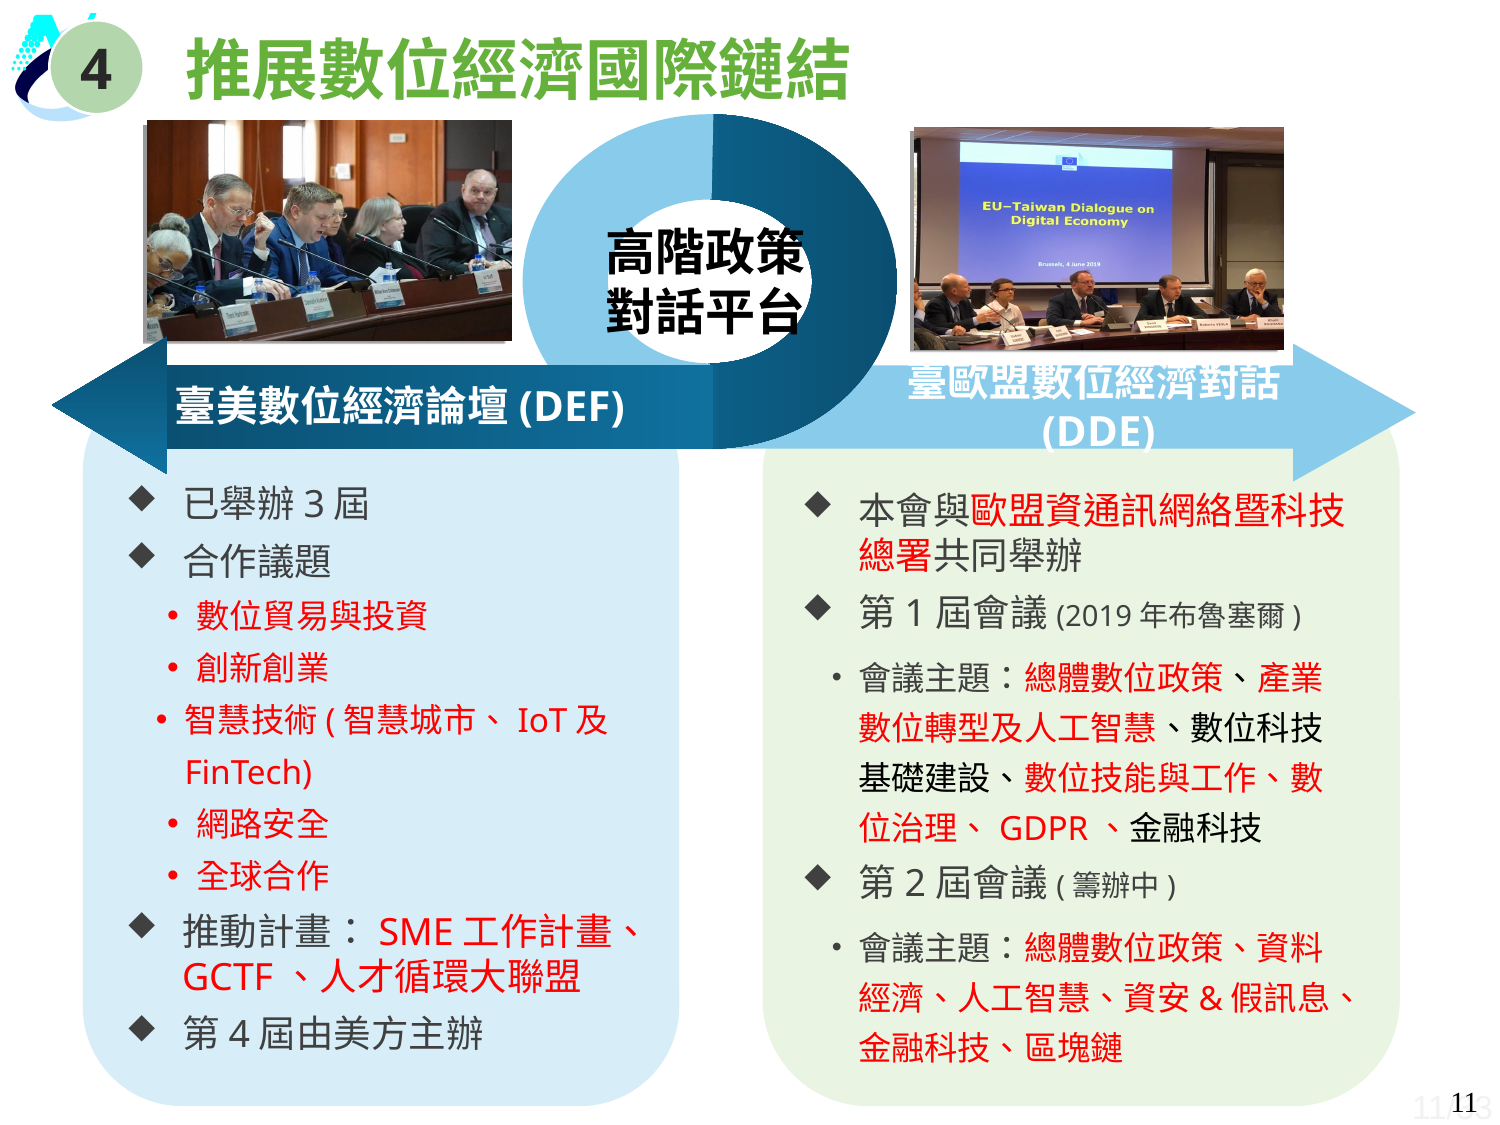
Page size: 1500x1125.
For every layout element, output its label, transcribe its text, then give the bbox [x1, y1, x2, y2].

text_box 4 [49, 20, 144, 115]
text_box 臺美數位經濟論壇(DEF) [144, 372, 656, 438]
text_box 已舉辦3屆 合作議題 數位貿易與投資 創新創業 智慧技術(智慧城市、IoT及FinTech) 網路安全 全球合作 推動計畫：SME工作計畫、GCTF、人才循環大聯盟 第4屆由美方主辦 [125, 472, 655, 1063]
text_box 臺歐盟數位經濟對話(DDE) [837, 346, 1361, 462]
text_box 推展數位經濟國際鏈結 [170, 20, 868, 116]
text_box 高階政策對話平台 [598, 213, 813, 349]
picture [11, 13, 119, 122]
text_box 本會與歐盟資通訊網絡暨科技總署共同舉辦 第1屆會議(2019年布魯塞爾) 會議主題：總體數位政策、產業數位轉型及人工智慧、數位科技基礎建設、數位技能與工作、數位治理、GDPR、金融科技 第2屆會議(籌辦中) 會議主題：總體數位政策、資料經濟、人工智慧、資安&假訊息、金融科技、區塊鏈 [787, 479, 1365, 1075]
text_box [51, 114, 1416, 1107]
picture [914, 127, 1284, 346]
text_box <編號> [1143, 1075, 1494, 1125]
picture [147, 120, 512, 341]
